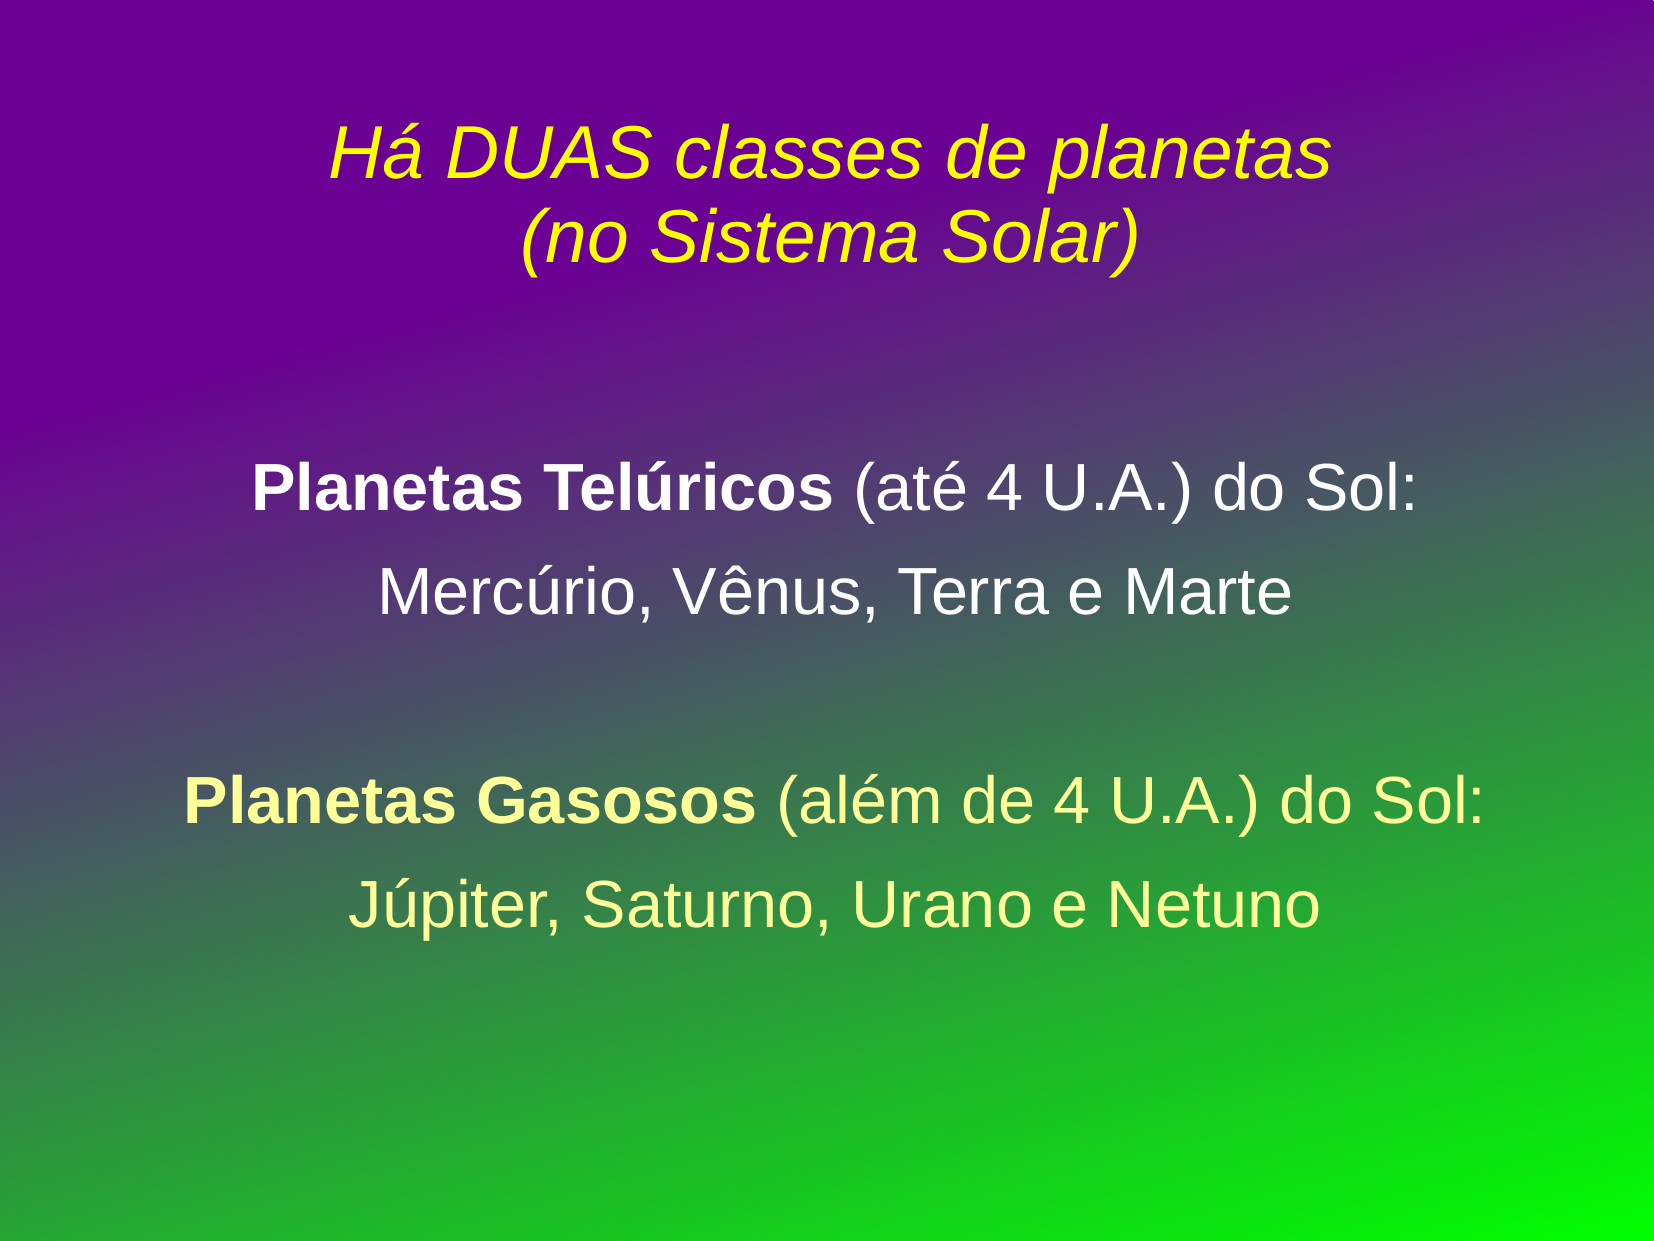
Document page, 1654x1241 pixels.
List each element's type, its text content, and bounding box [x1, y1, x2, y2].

list Planetas Telúricos (até 4 U.A.) do Sol: Mercúrio, Vênus, Terra e Marte Planetas Gasosos (além de 4 U.A.) do Sol: Júpiter, Saturno, Urano e Netuno [82, 450, 1571, 1109]
title Há DUAS classes de planetas (no Sistema Solar) [86, 91, 1576, 299]
